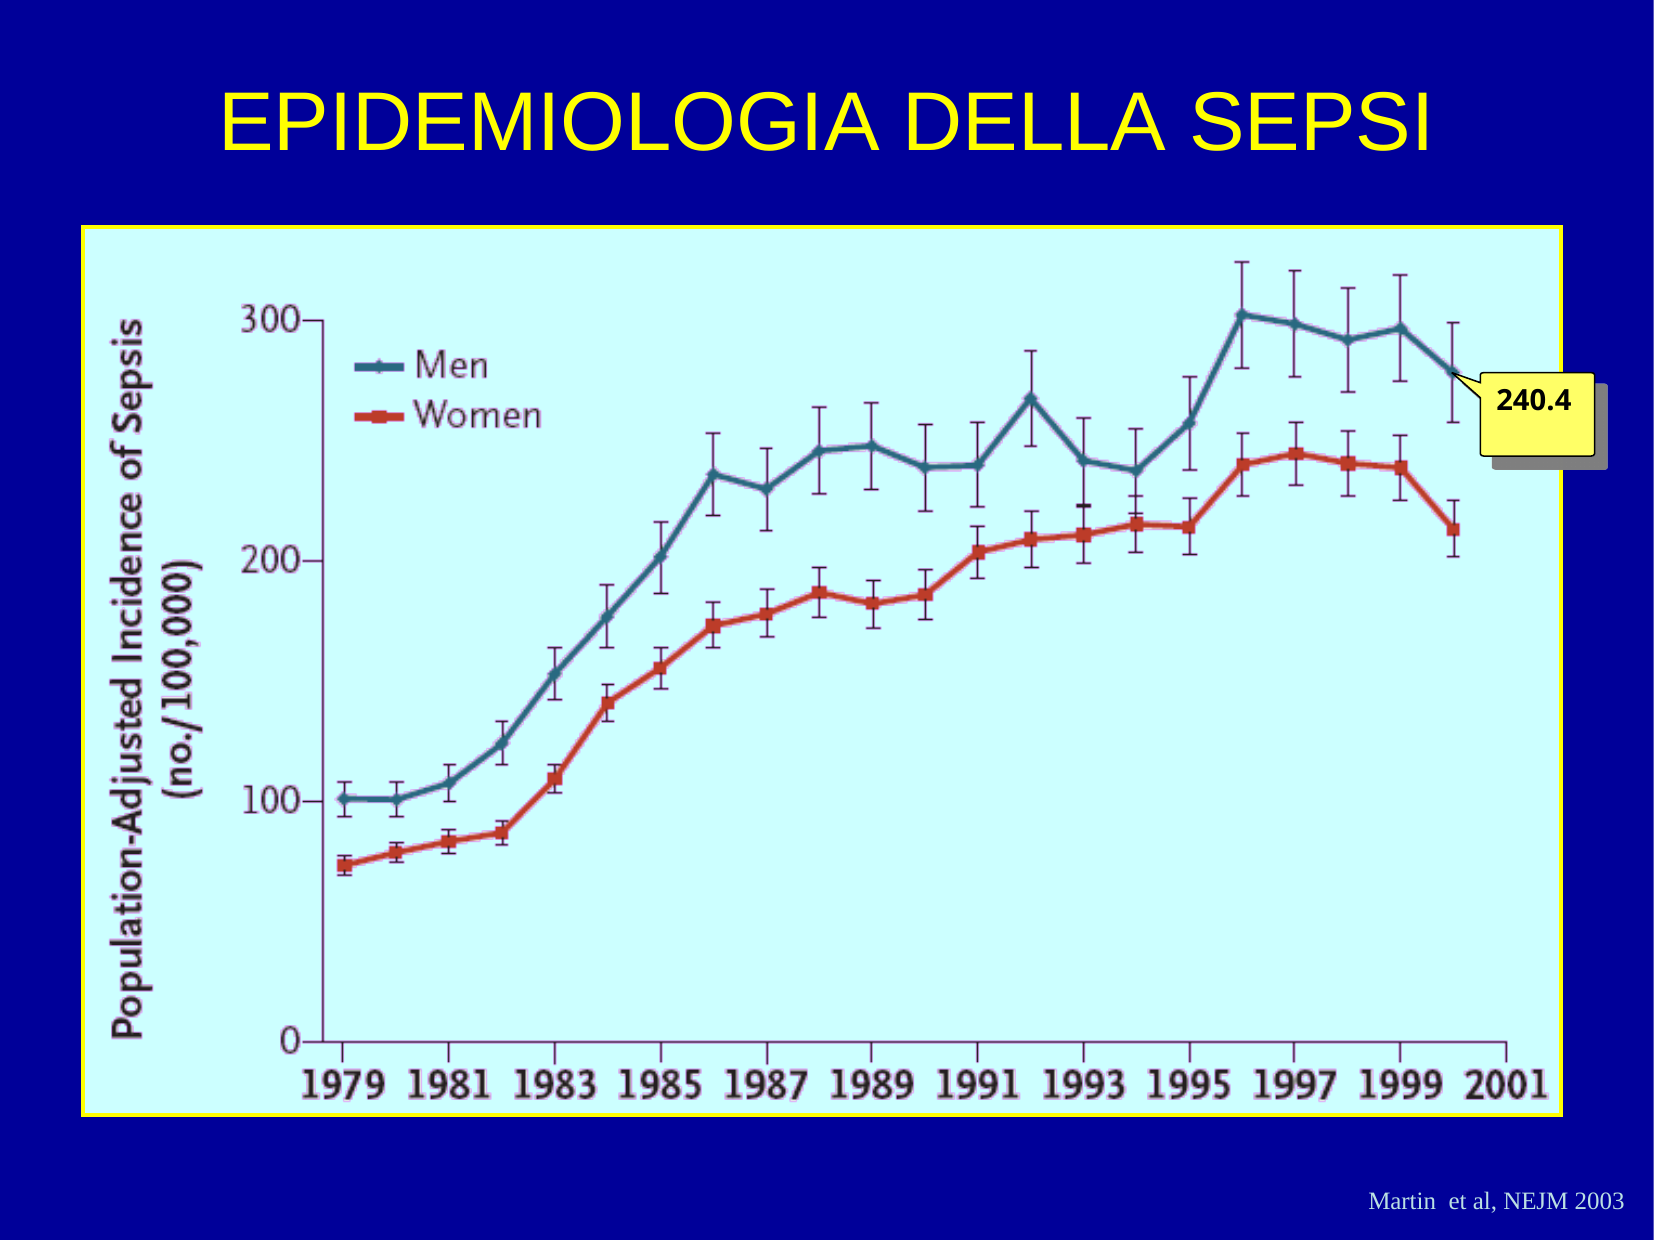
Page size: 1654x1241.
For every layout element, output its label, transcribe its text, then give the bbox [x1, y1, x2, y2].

text_box Martin et al, NEJM 2003 [1019, 1176, 1640, 1223]
picture [84, 229, 1560, 1113]
title EPIDEMIOLOGIA DELLA SEPSI [124, 13, 1530, 221]
text_box 240.4 [1451, 372, 1595, 457]
